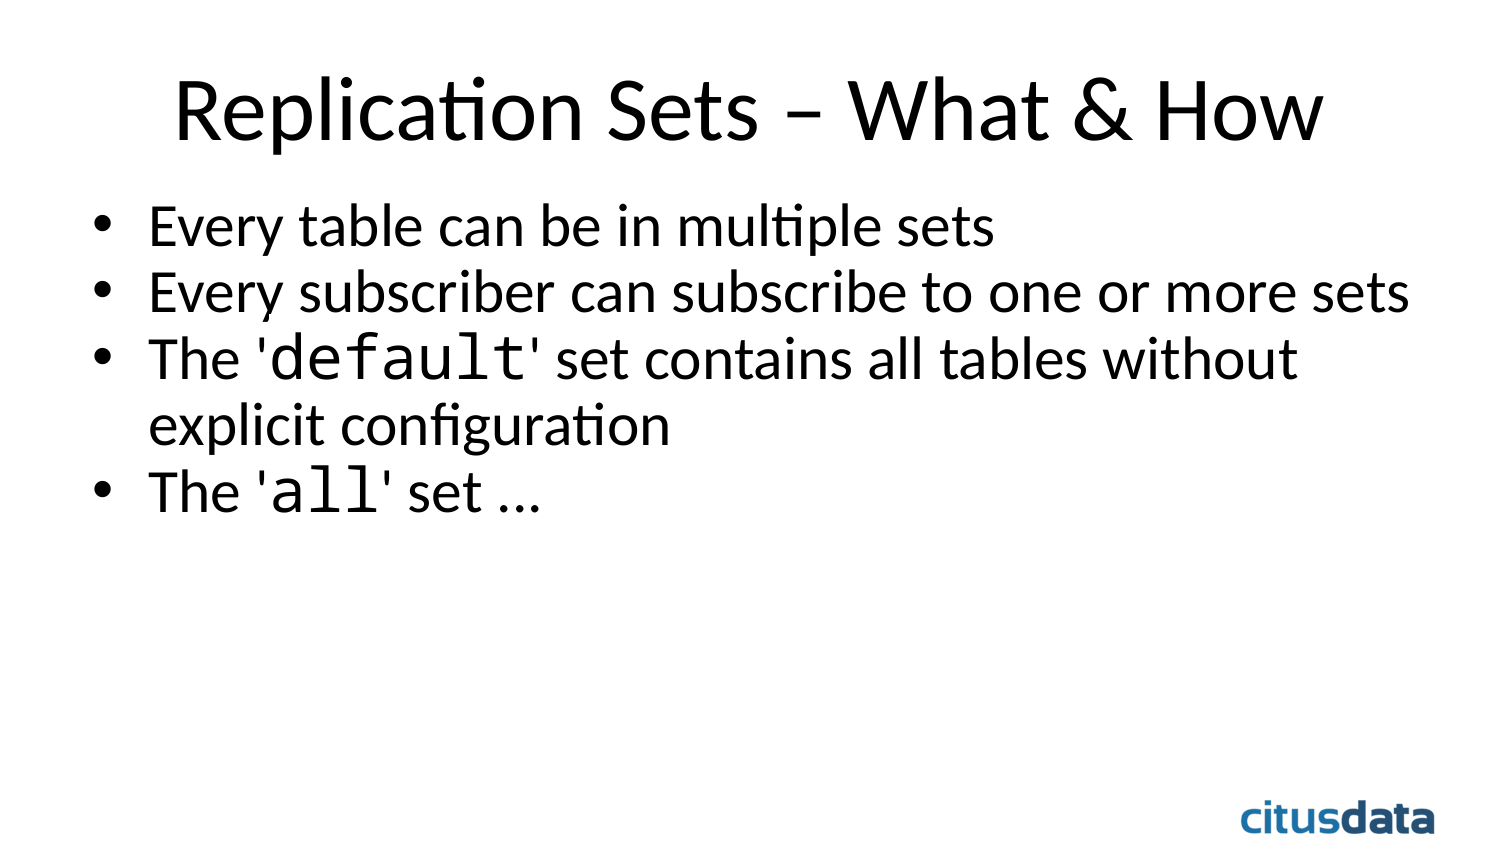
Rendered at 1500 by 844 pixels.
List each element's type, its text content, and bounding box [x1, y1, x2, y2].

picture [1237, 795, 1439, 837]
list [75, 196, 1426, 754]
list Every table can be in multiple sets Every subscriber can subscribe to one or more sets The 'default' set contains all tables without explicit configuration The 'all' set ... [77, 185, 1428, 743]
title [75, 33, 1426, 175]
